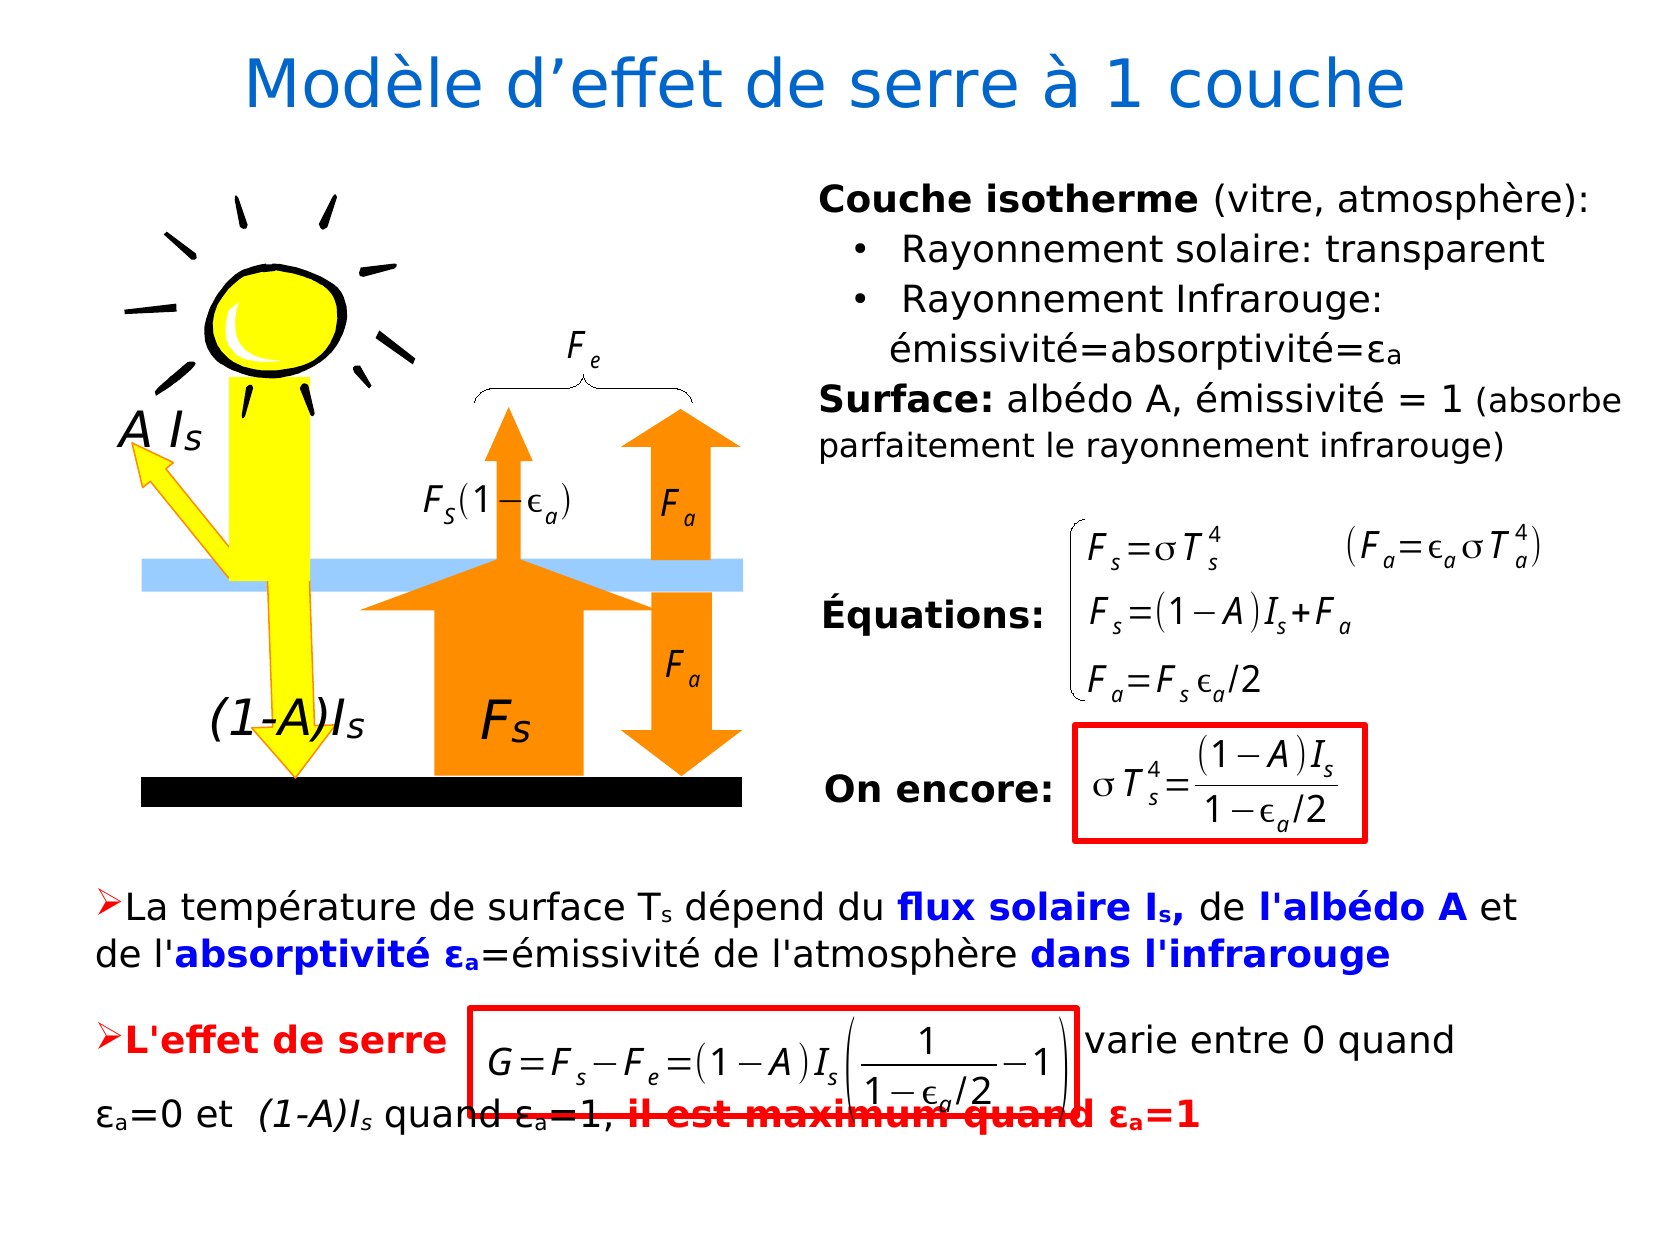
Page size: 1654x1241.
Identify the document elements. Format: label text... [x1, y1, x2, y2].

text_box Équations: [805, 579, 1070, 645]
text_box [359, 263, 397, 277]
text_box [154, 361, 196, 396]
chart [416, 477, 577, 529]
text_box [318, 194, 337, 230]
chart [659, 641, 706, 693]
text_box [141, 263, 744, 807]
text_box [124, 303, 177, 315]
text_box (1-A)Is [194, 681, 399, 777]
text_box Couche isotherme (vitre, atmosphère): Rayonnement solaire: transparent Rayonnement Infrarouge: émissivité=absorptivité=εa Surface: albédo A, émissivité = 1 (absorbe parfaitement le rayonnement infrarouge) [803, 163, 1654, 491]
text_box [234, 195, 248, 229]
text_box [163, 231, 197, 260]
chart [480, 1013, 1077, 1124]
text_box [375, 330, 416, 365]
chart [1086, 732, 1346, 838]
chart [1133, 589, 1357, 640]
chart [561, 323, 608, 374]
text_box On encore: [809, 753, 1072, 819]
text_box On encore: [1078, 753, 1144, 819]
text_box [353, 365, 372, 389]
chart [1081, 656, 1270, 707]
text_box Modèle d’effet de serre à 1 couche [15, 45, 1637, 124]
text_box Équations: [1071, 579, 1133, 645]
chart [1339, 519, 1548, 575]
chart [1081, 521, 1228, 577]
text_box La température de surface Ts dépend du flux solaire Is, de l'albédo A et de l'absorptivité εa=émissivité de l'atmosphère dans l'infrarouge L'effet de serre varie entre 0 quand εa=0 et (1-A)Is quand εa=1, il est maximum quand εa=1 [80, 873, 1534, 1223]
chart [654, 480, 701, 532]
text_box [484, 407, 533, 477]
text_box A Is [96, 393, 226, 489]
text_box Fs [465, 682, 564, 777]
